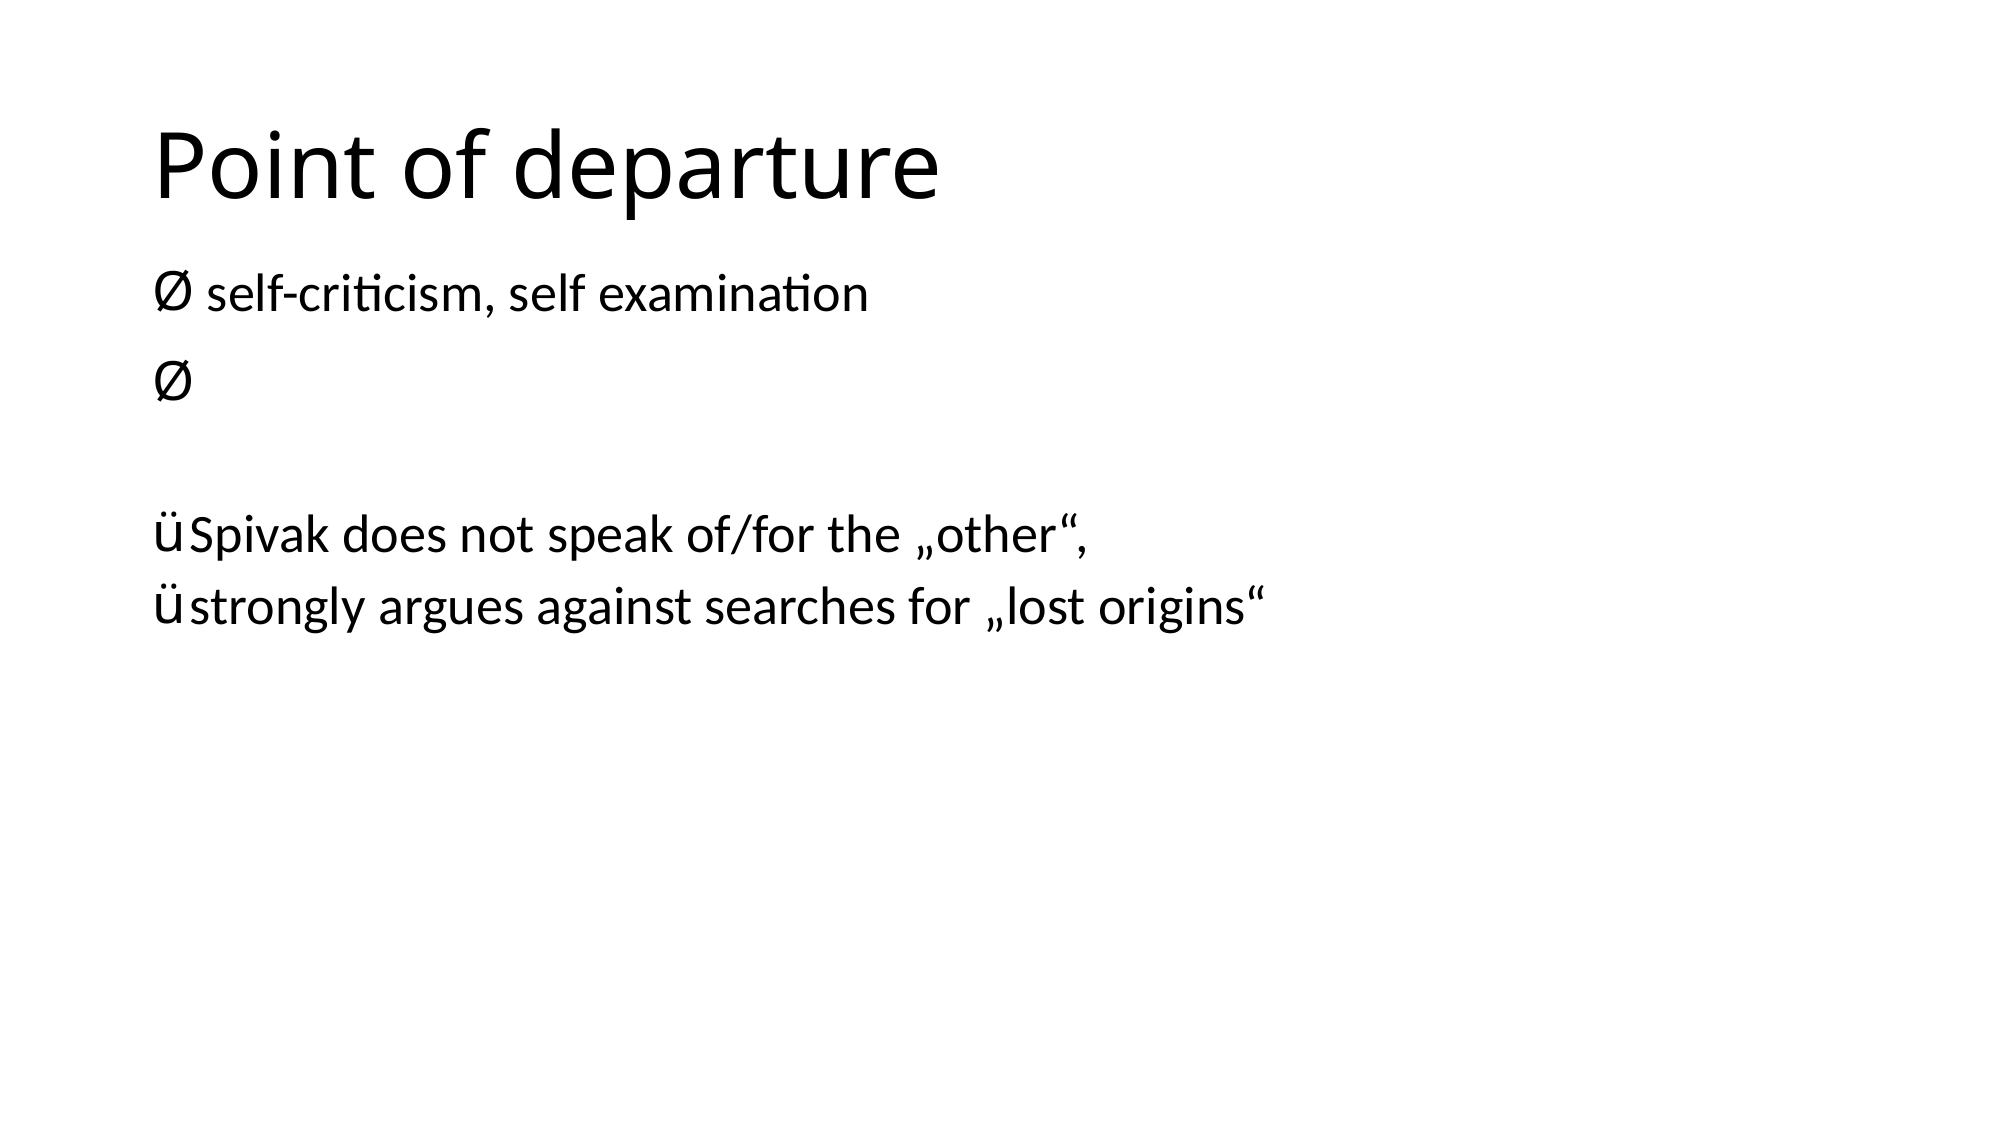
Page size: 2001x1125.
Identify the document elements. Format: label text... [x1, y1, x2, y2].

list self-criticism, self examination Spivak does not speak of/for the „other“, strongly argues against searches for „lost origins“ [137, 262, 1863, 977]
title Point of departure [137, 59, 1863, 262]
